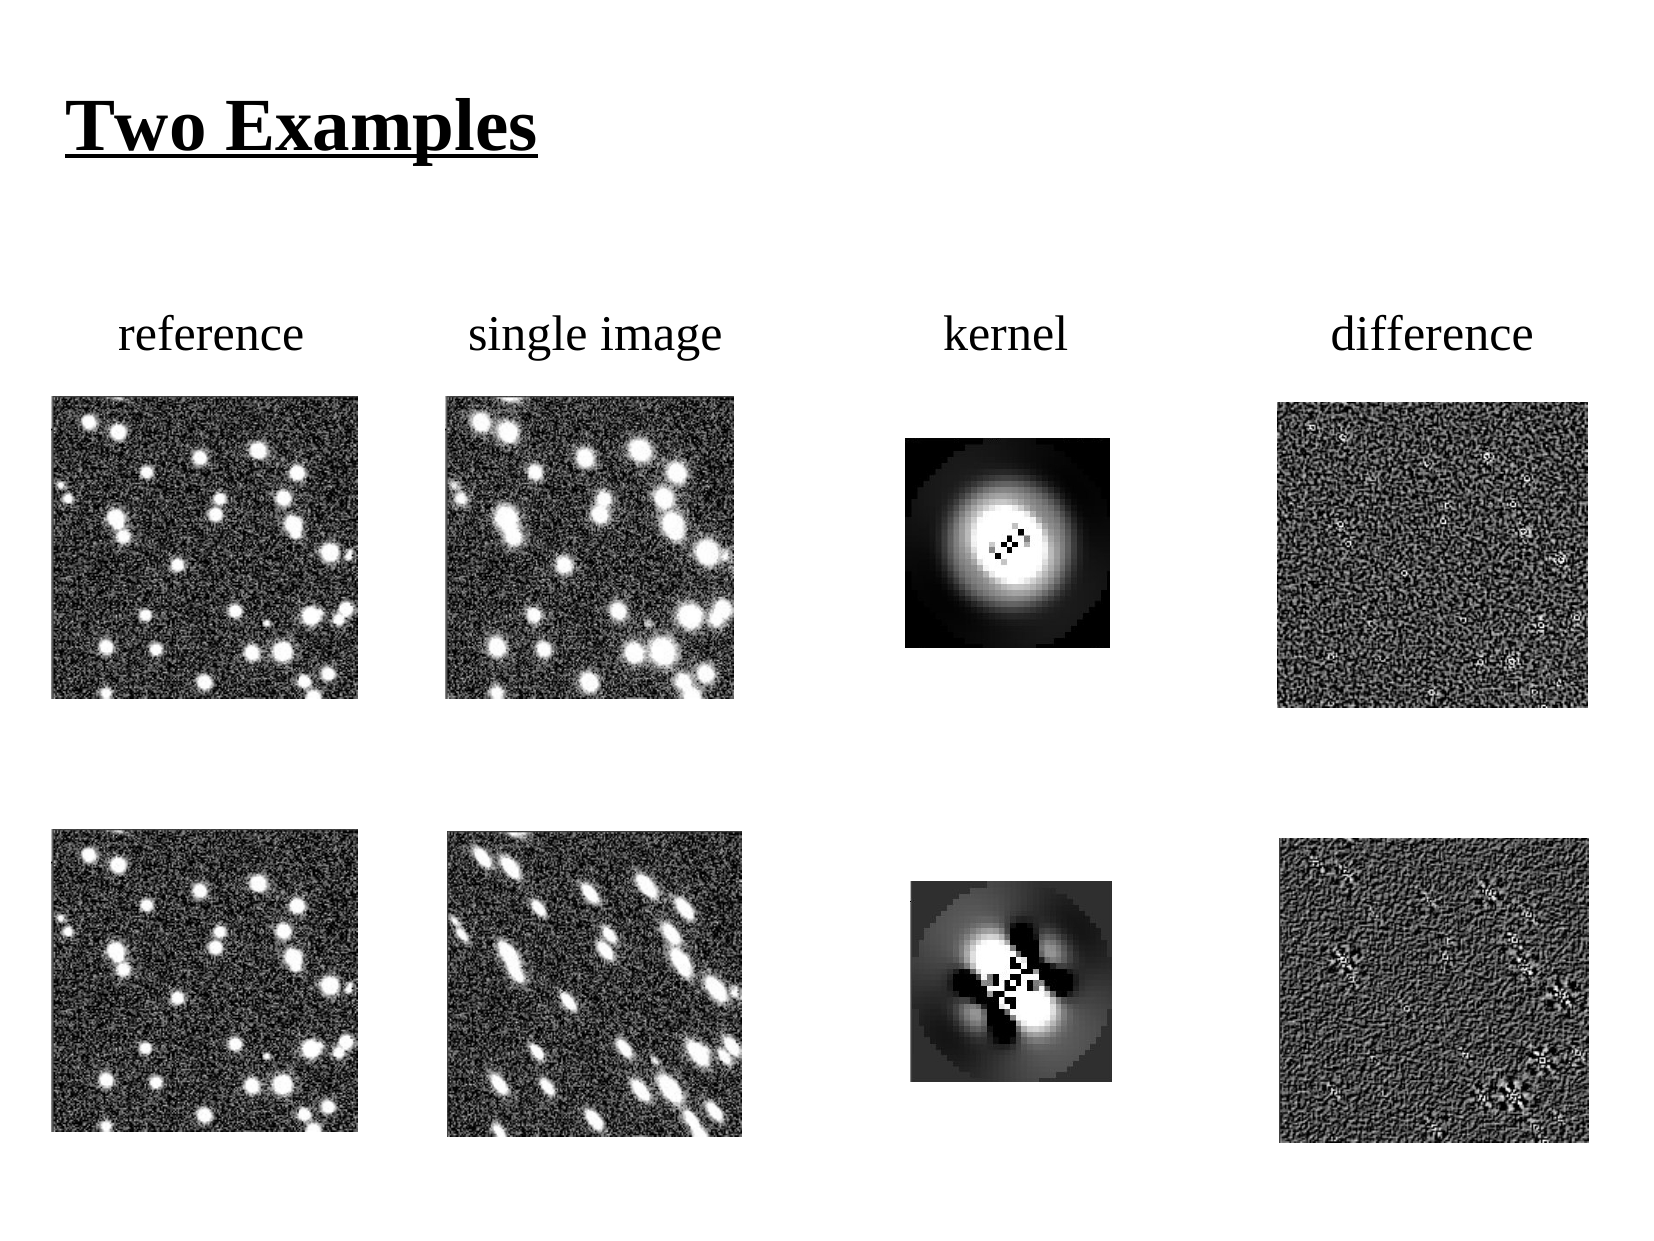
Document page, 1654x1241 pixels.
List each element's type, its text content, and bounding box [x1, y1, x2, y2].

picture [905, 438, 1110, 648]
picture [910, 881, 1112, 1082]
picture [1277, 402, 1588, 708]
picture [1279, 838, 1589, 1144]
text_box Two Examples [64, 83, 539, 167]
text_box reference single image kernel difference [118, 306, 1534, 362]
picture [445, 396, 734, 699]
picture [51, 396, 358, 699]
picture [447, 831, 742, 1137]
picture [51, 829, 358, 1132]
